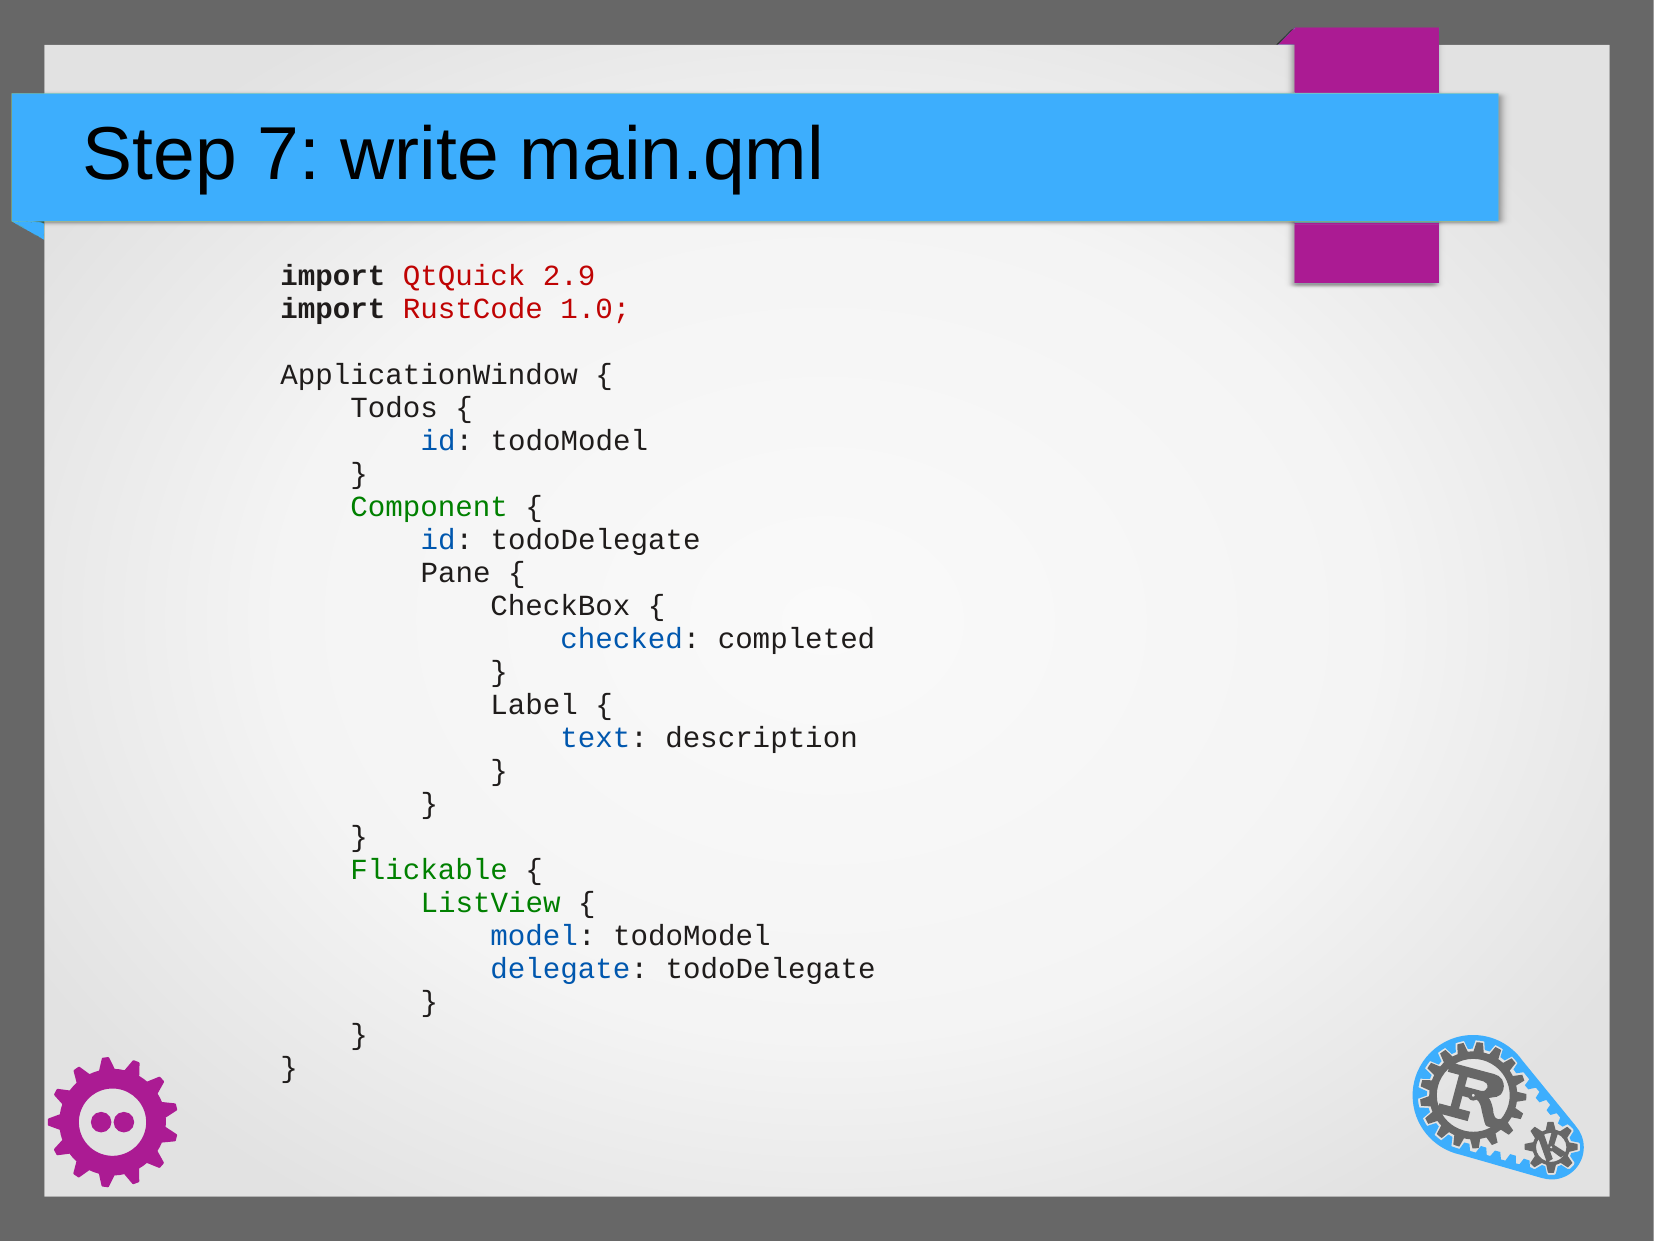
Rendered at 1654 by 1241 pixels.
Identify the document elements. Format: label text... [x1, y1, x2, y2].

title Step 7: write main.qml [82, 94, 1264, 213]
text_box import QtQuick 2.9 import RustCode 1.0; ApplicationWindow { Todos { id: todoModel } Component { id: todoDelegate Pane { CheckBox { checked: completed } Label { text: description } } } Flickable { ListView { model: todoModel delegate: todoDelegate } } } [265, 253, 1182, 1095]
picture [0, 0, 1654, 1241]
